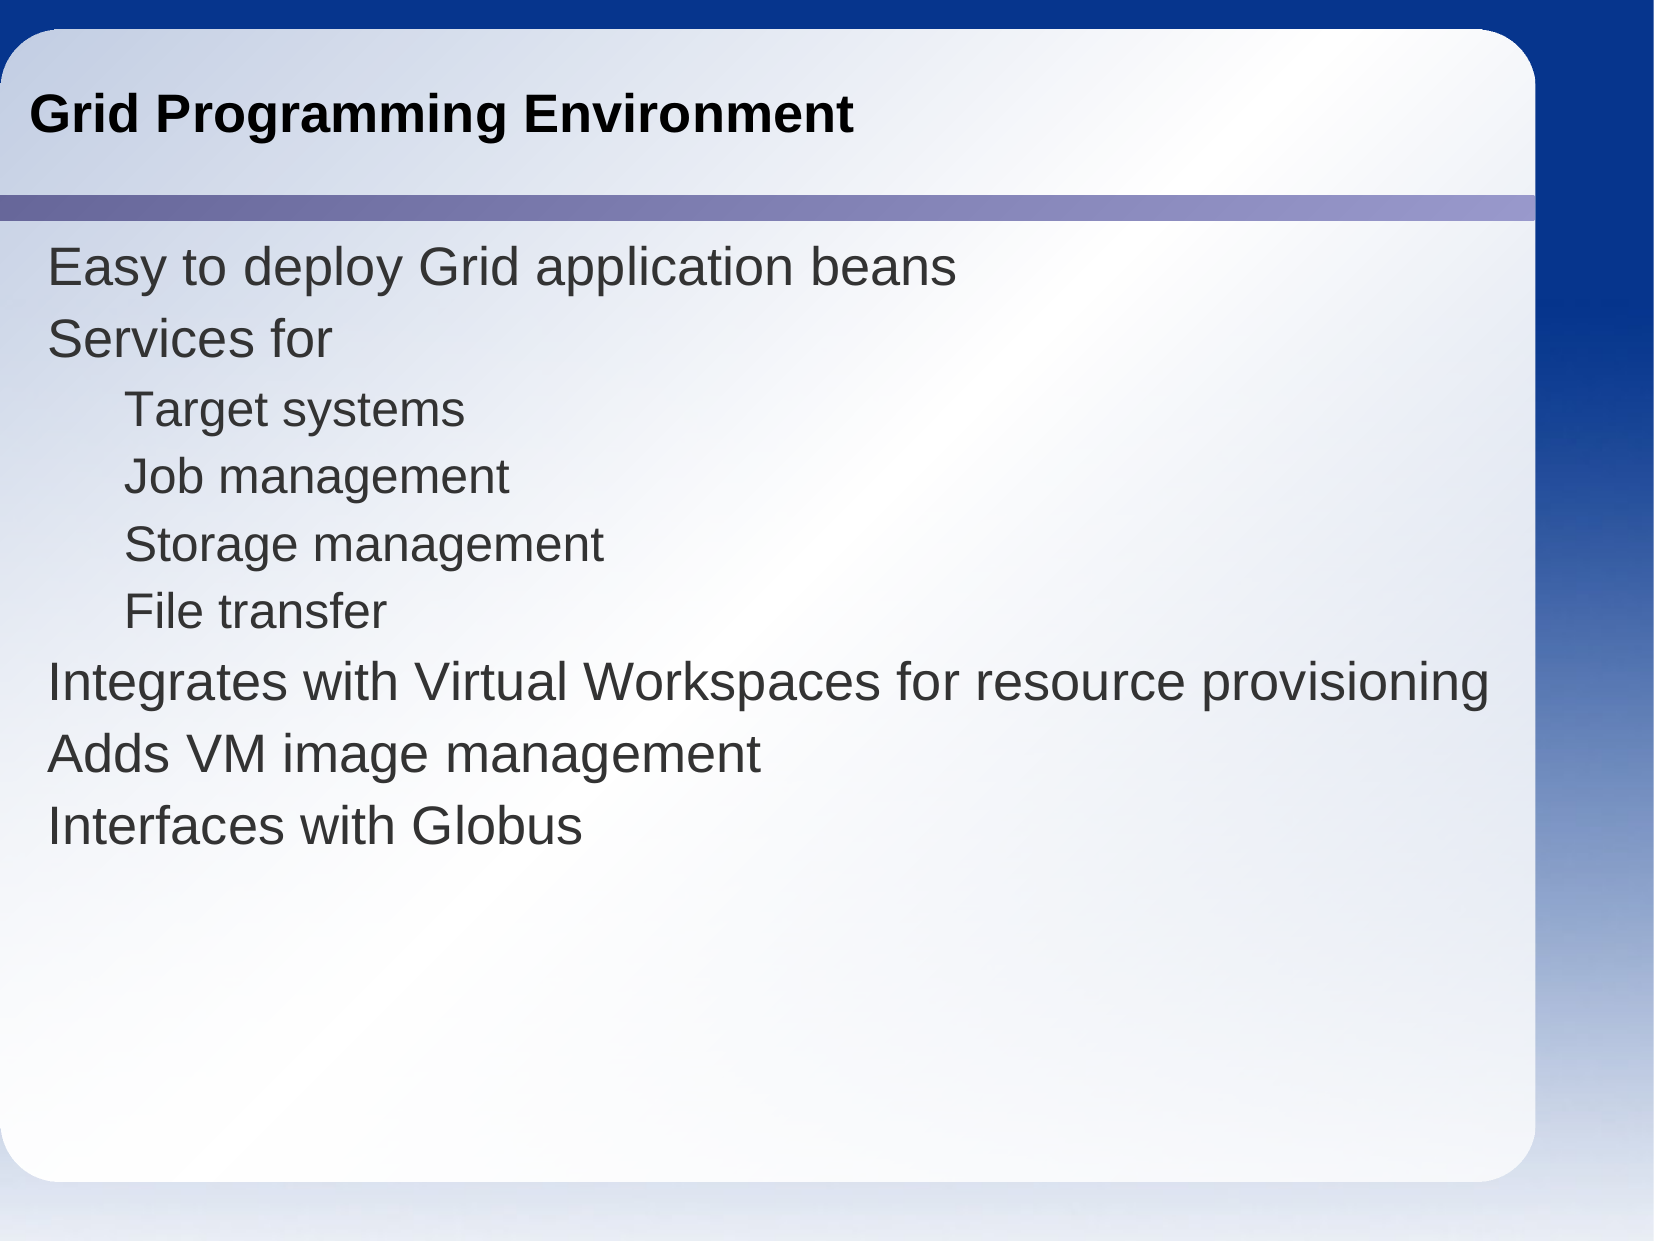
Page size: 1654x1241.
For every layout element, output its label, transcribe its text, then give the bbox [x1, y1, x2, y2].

list Easy to deploy Grid application beans Services for Target systems Job management Storage management File transfer Integrates with Virtual Workspaces for resource provisioning Adds VM image management Interfaces with Globus [29, 236, 1506, 1152]
picture [0, 0, 1654, 1241]
title Grid Programming Environment [29, 49, 1506, 178]
